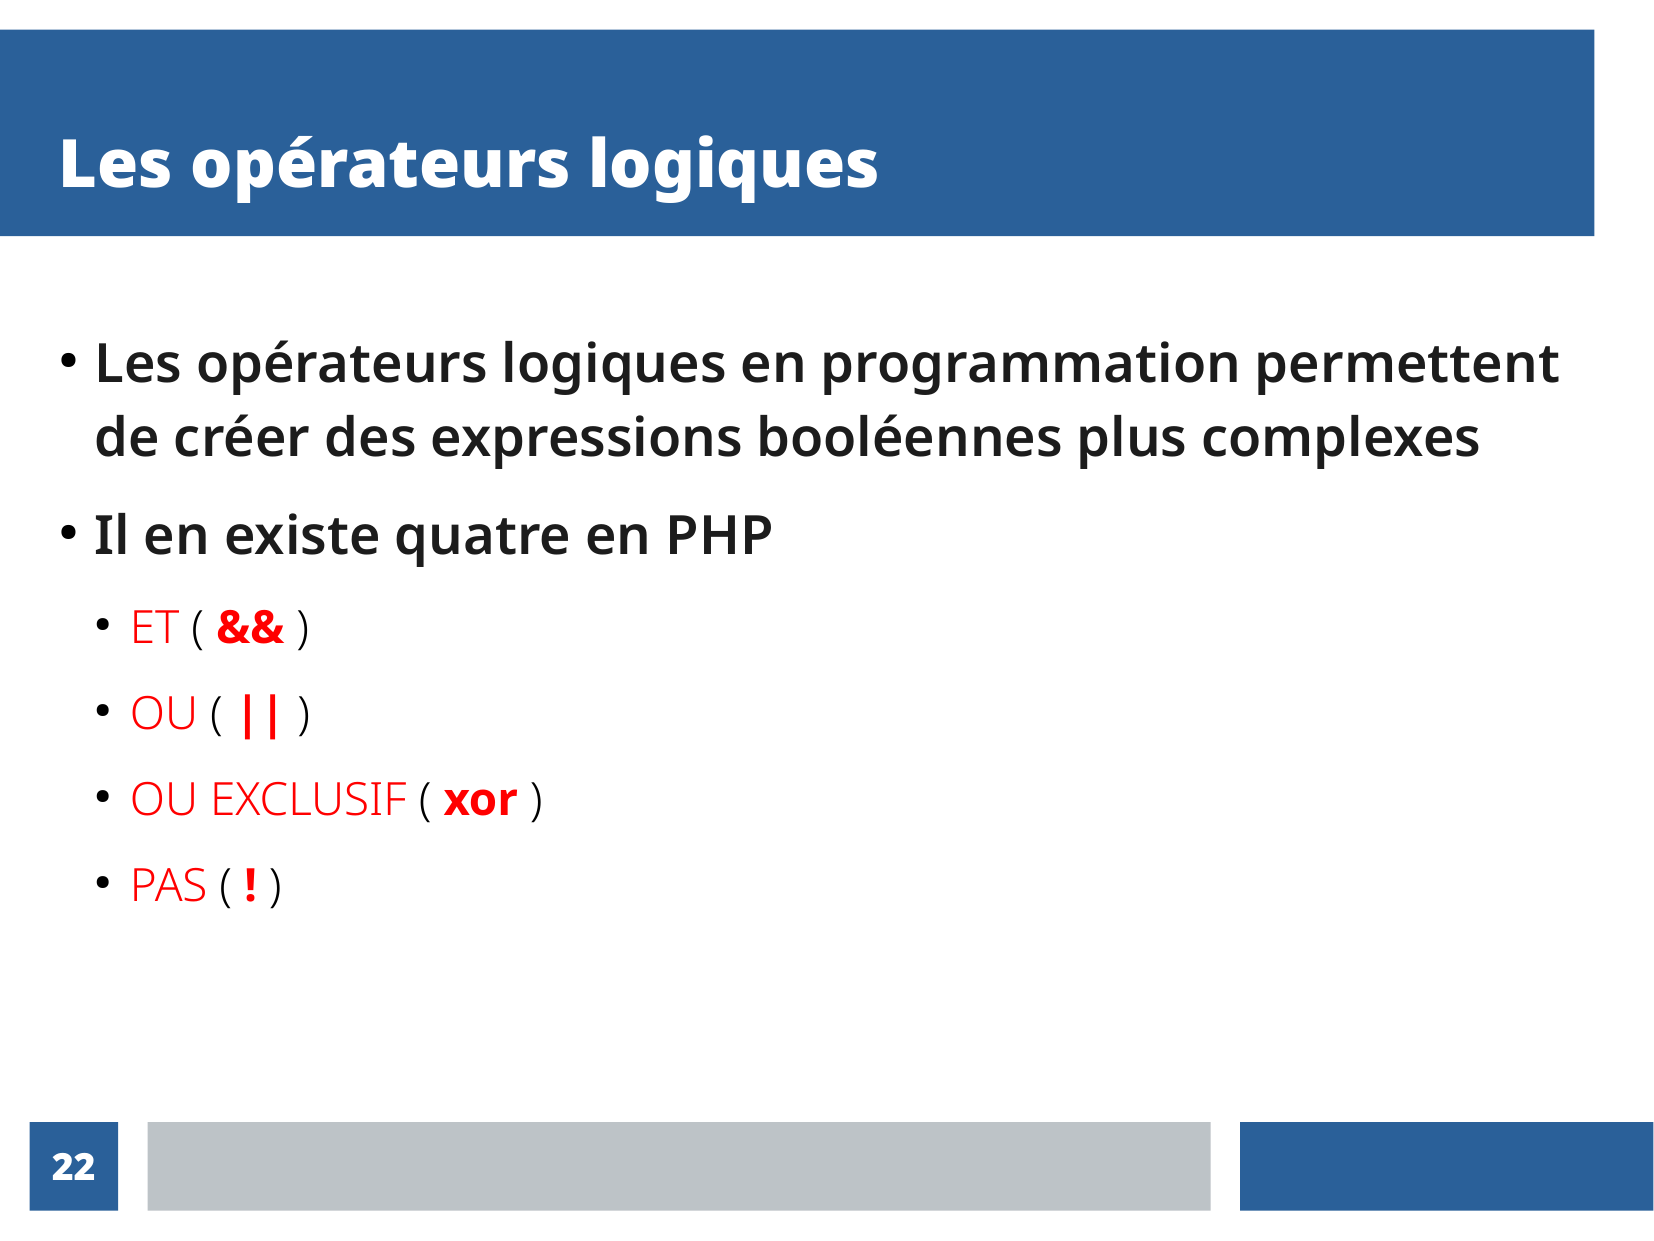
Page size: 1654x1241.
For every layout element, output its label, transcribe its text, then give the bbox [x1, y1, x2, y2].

list Les opérateurs logiques en programmation permettent de créer des expressions booléennes plus complexes Il en existe quatre en PHP ET ( && ) OU ( || ) OU EXCLUSIF ( xor ) PAS ( ! ) [59, 324, 1565, 1093]
title Les opérateurs logiques [59, 59, 1595, 207]
